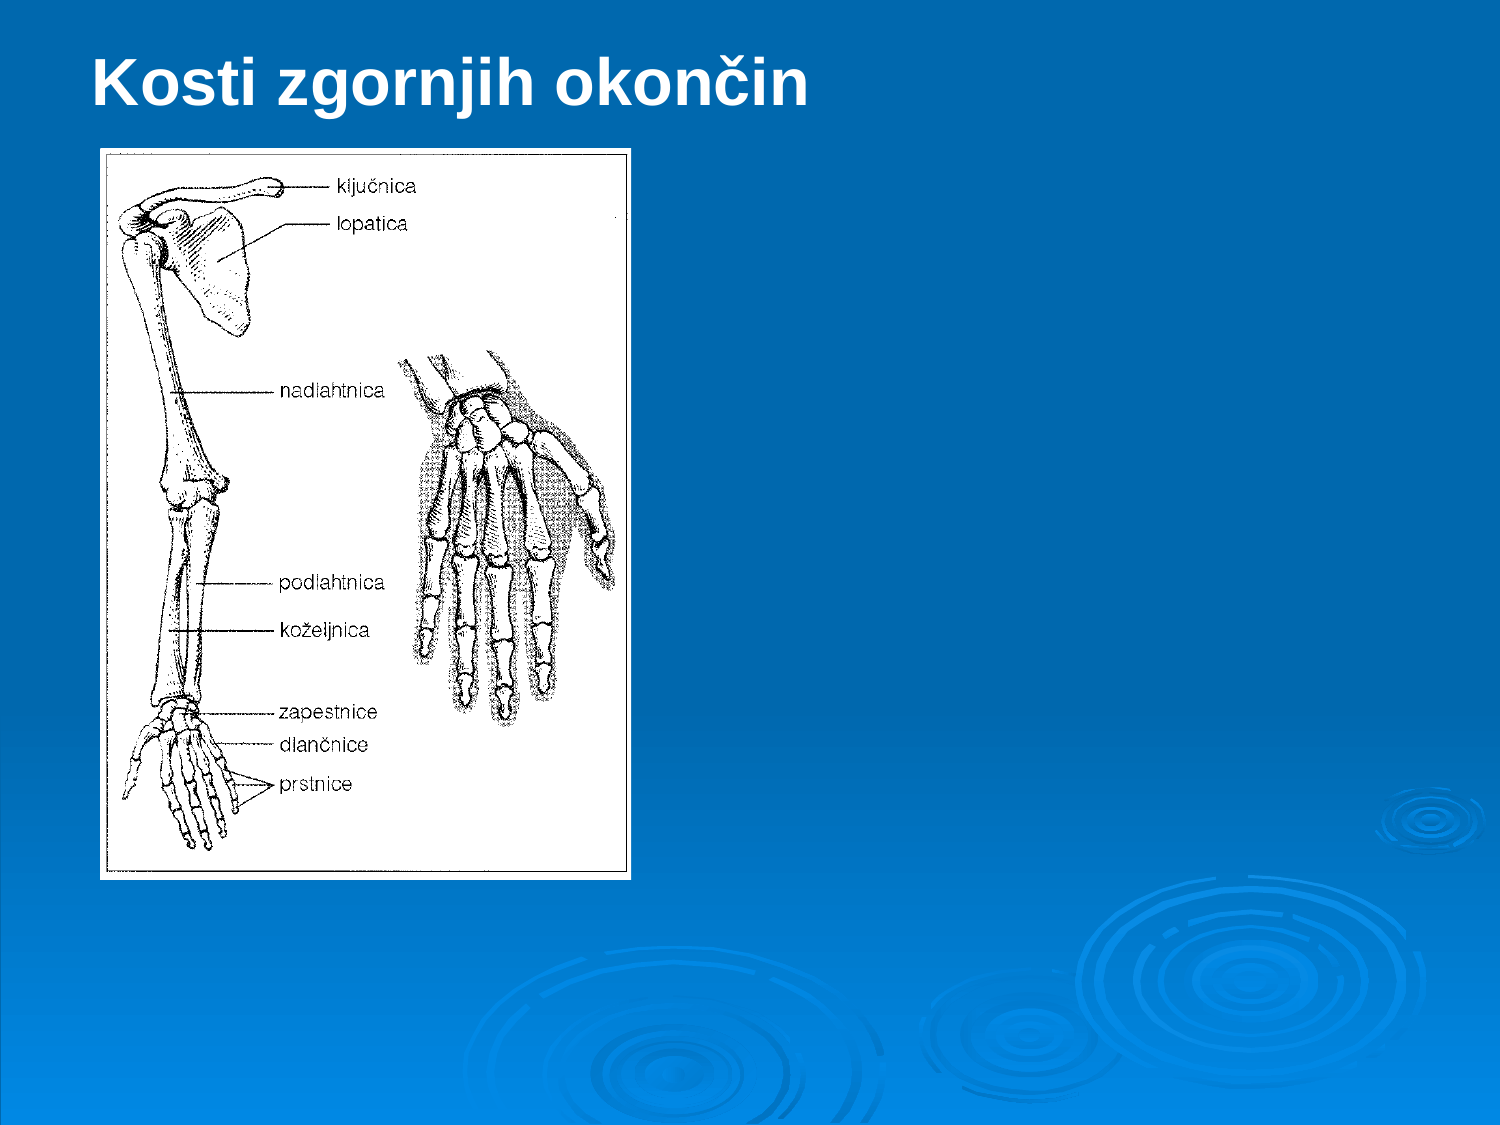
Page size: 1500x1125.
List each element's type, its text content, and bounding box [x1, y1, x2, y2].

picture [100, 148, 632, 880]
list Kosti zgornjih okončin [76, 31, 1427, 774]
